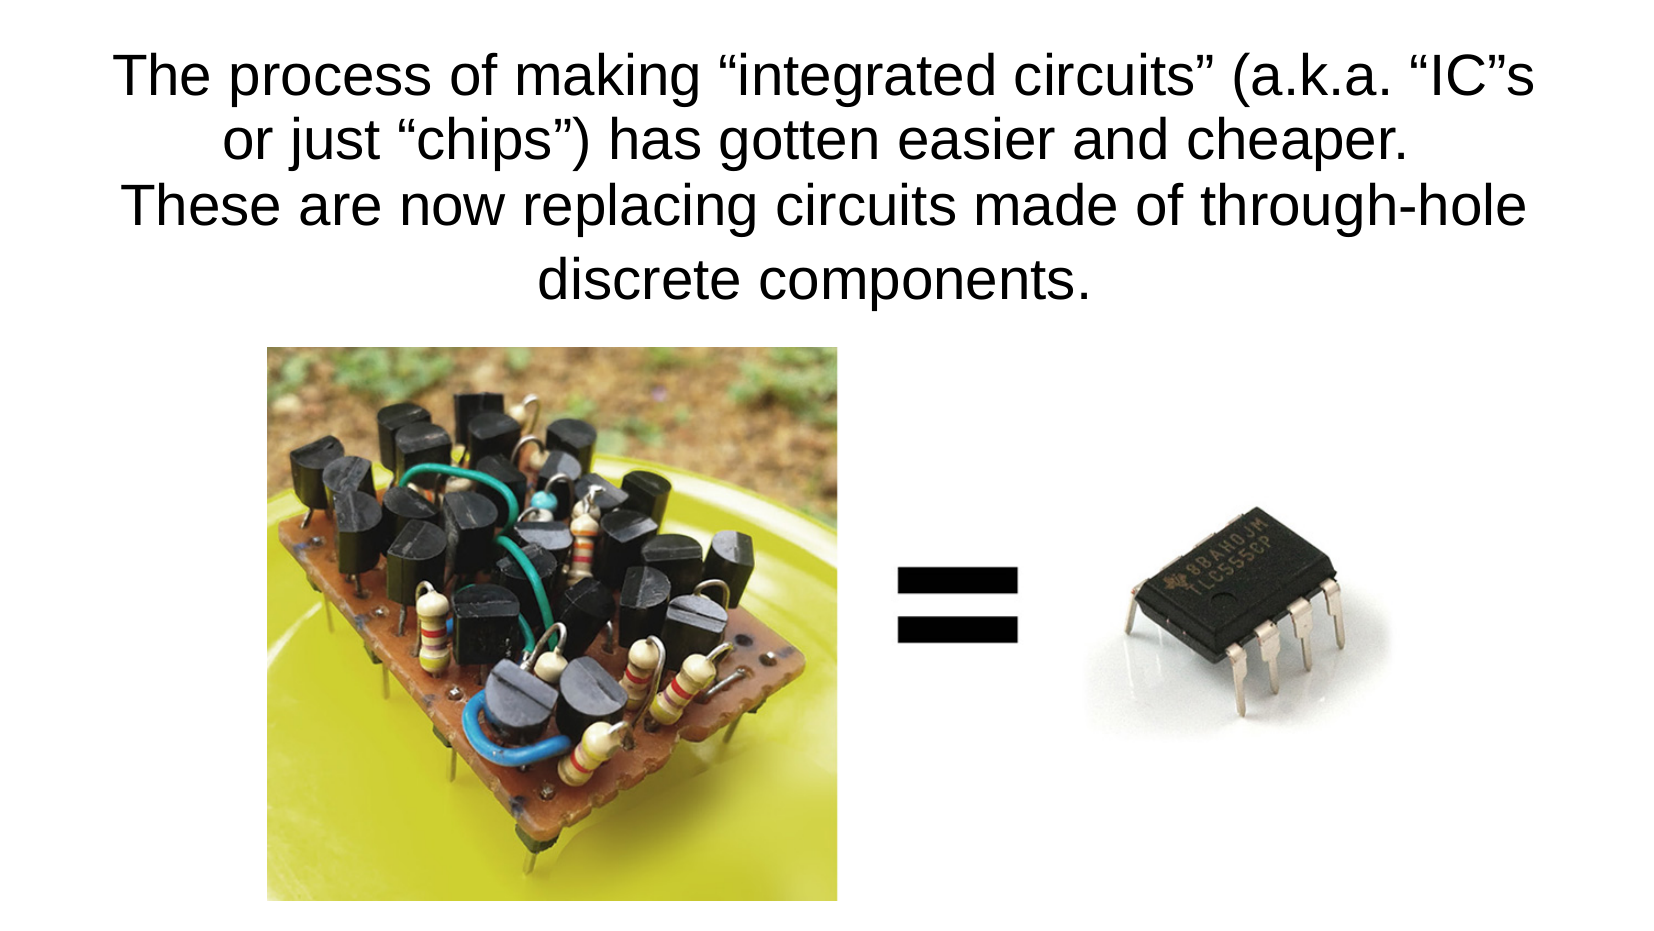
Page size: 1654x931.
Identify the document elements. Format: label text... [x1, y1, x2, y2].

picture [267, 347, 1434, 901]
title The process of making “integrated circuits” (a.k.a. “IC”s or just “chips”) has gotten easier and cheaper. These are now replacing circuits made of through-hole discrete components. [90, 42, 1561, 315]
